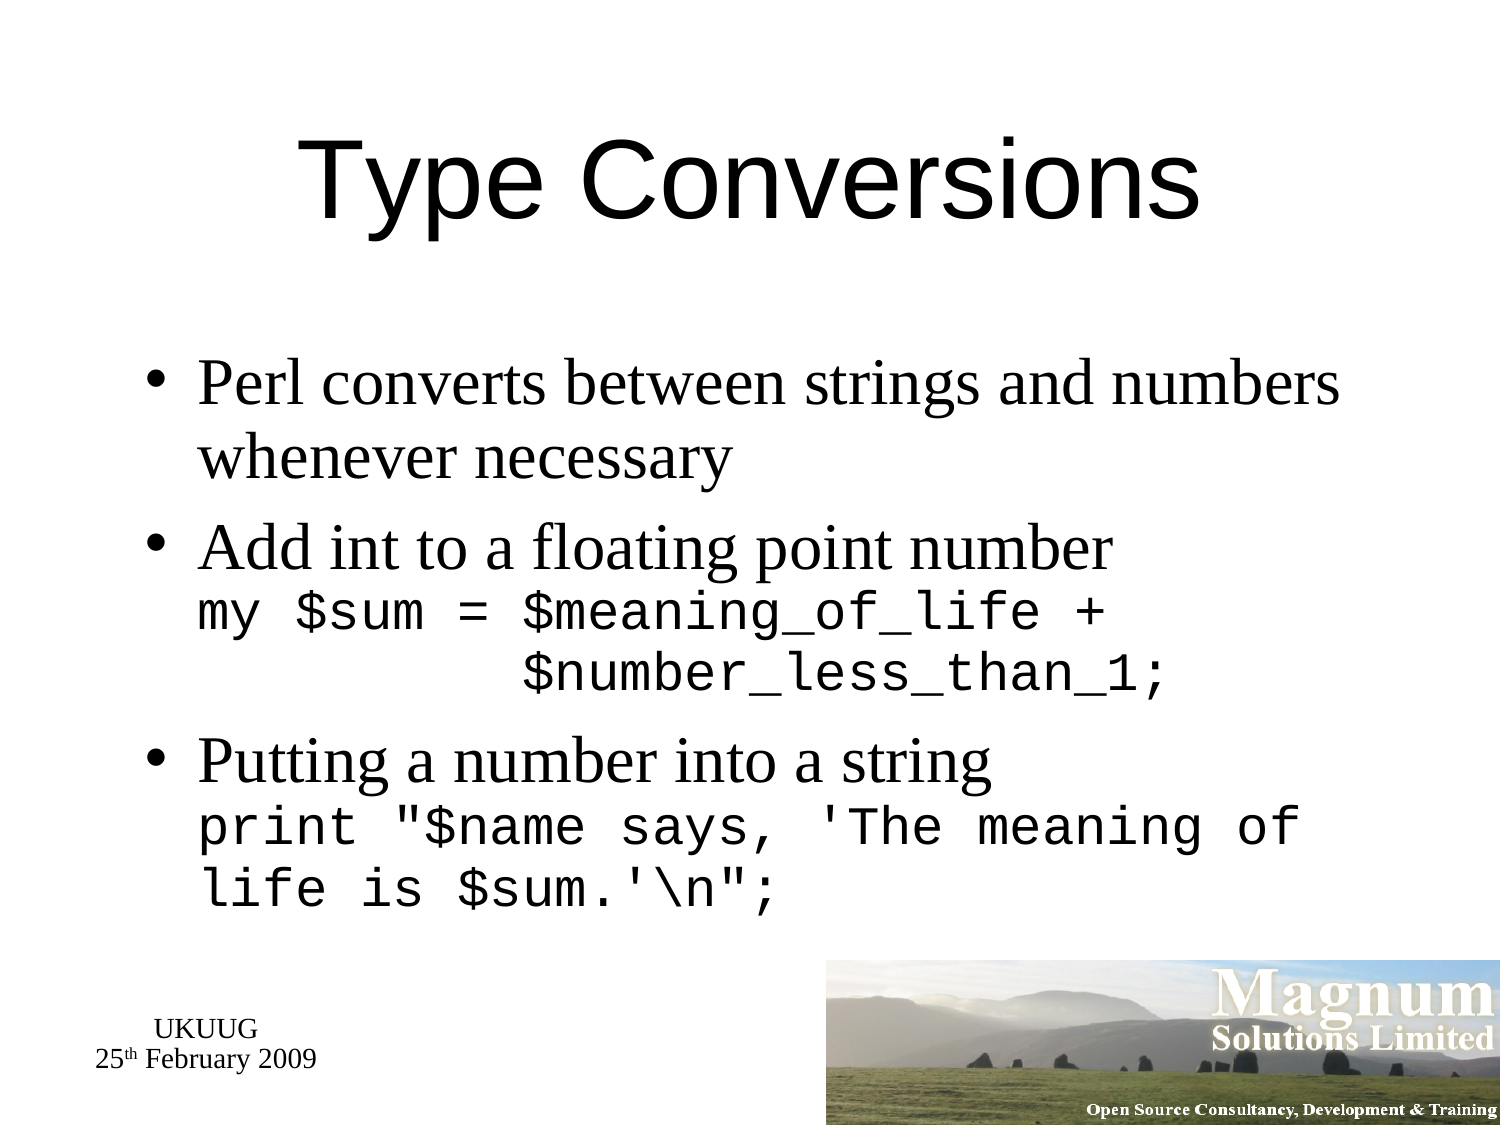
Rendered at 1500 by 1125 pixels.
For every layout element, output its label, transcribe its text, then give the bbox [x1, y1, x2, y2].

list Perl converts between strings and numbers whenever necessary Add int to a floating point number my $sum = $meaning_of_life + $number_less_than_1; Putting a number into a string print "$name says, 'The meaning of life is $sum.'\n"; [112, 337, 1388, 1013]
picture [826, 960, 1500, 1125]
title Type Conversions [112, 62, 1388, 250]
